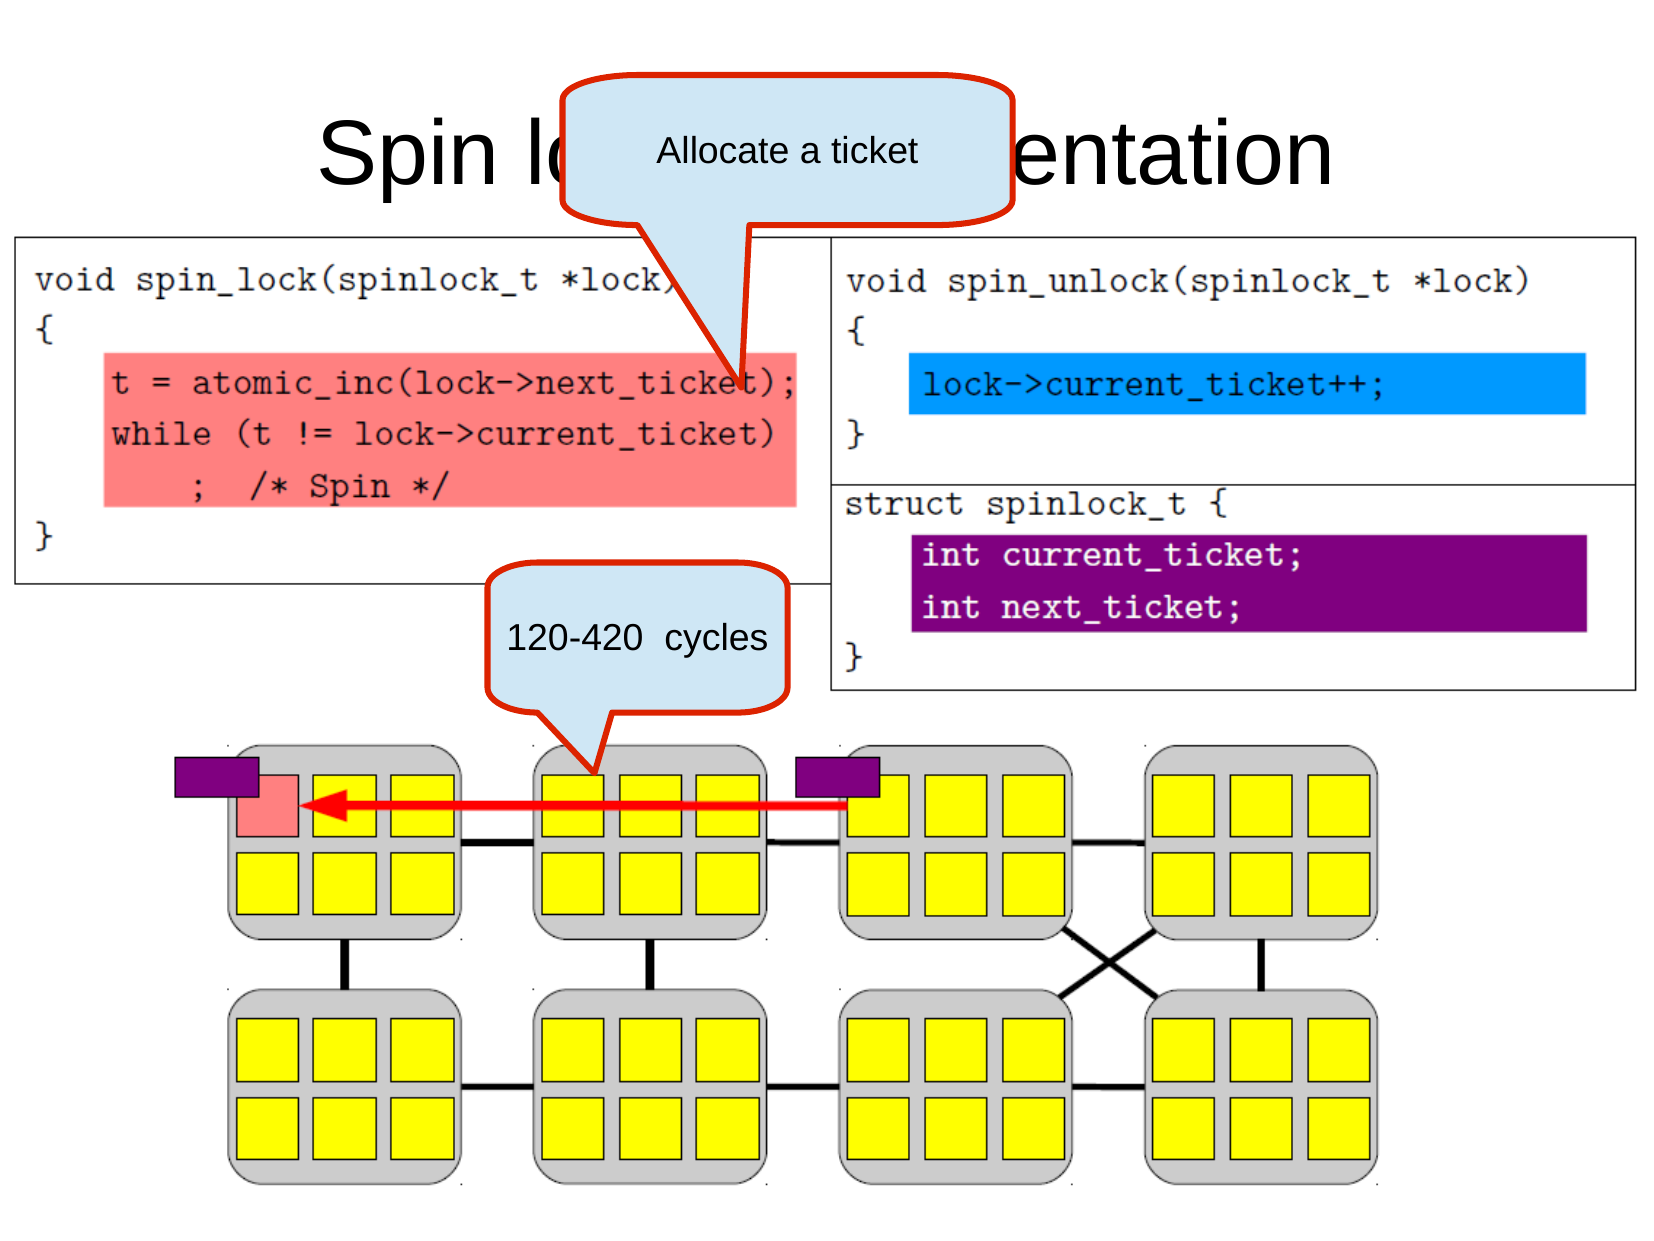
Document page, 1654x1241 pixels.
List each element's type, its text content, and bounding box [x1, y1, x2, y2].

title Spin lock implementation [82, 49, 1571, 215]
picture [0, 735, 1654, 1200]
text_box 120-420 cycles [487, 562, 788, 774]
picture [0, 215, 1654, 713]
text_box Allocate a ticket [562, 75, 1013, 388]
